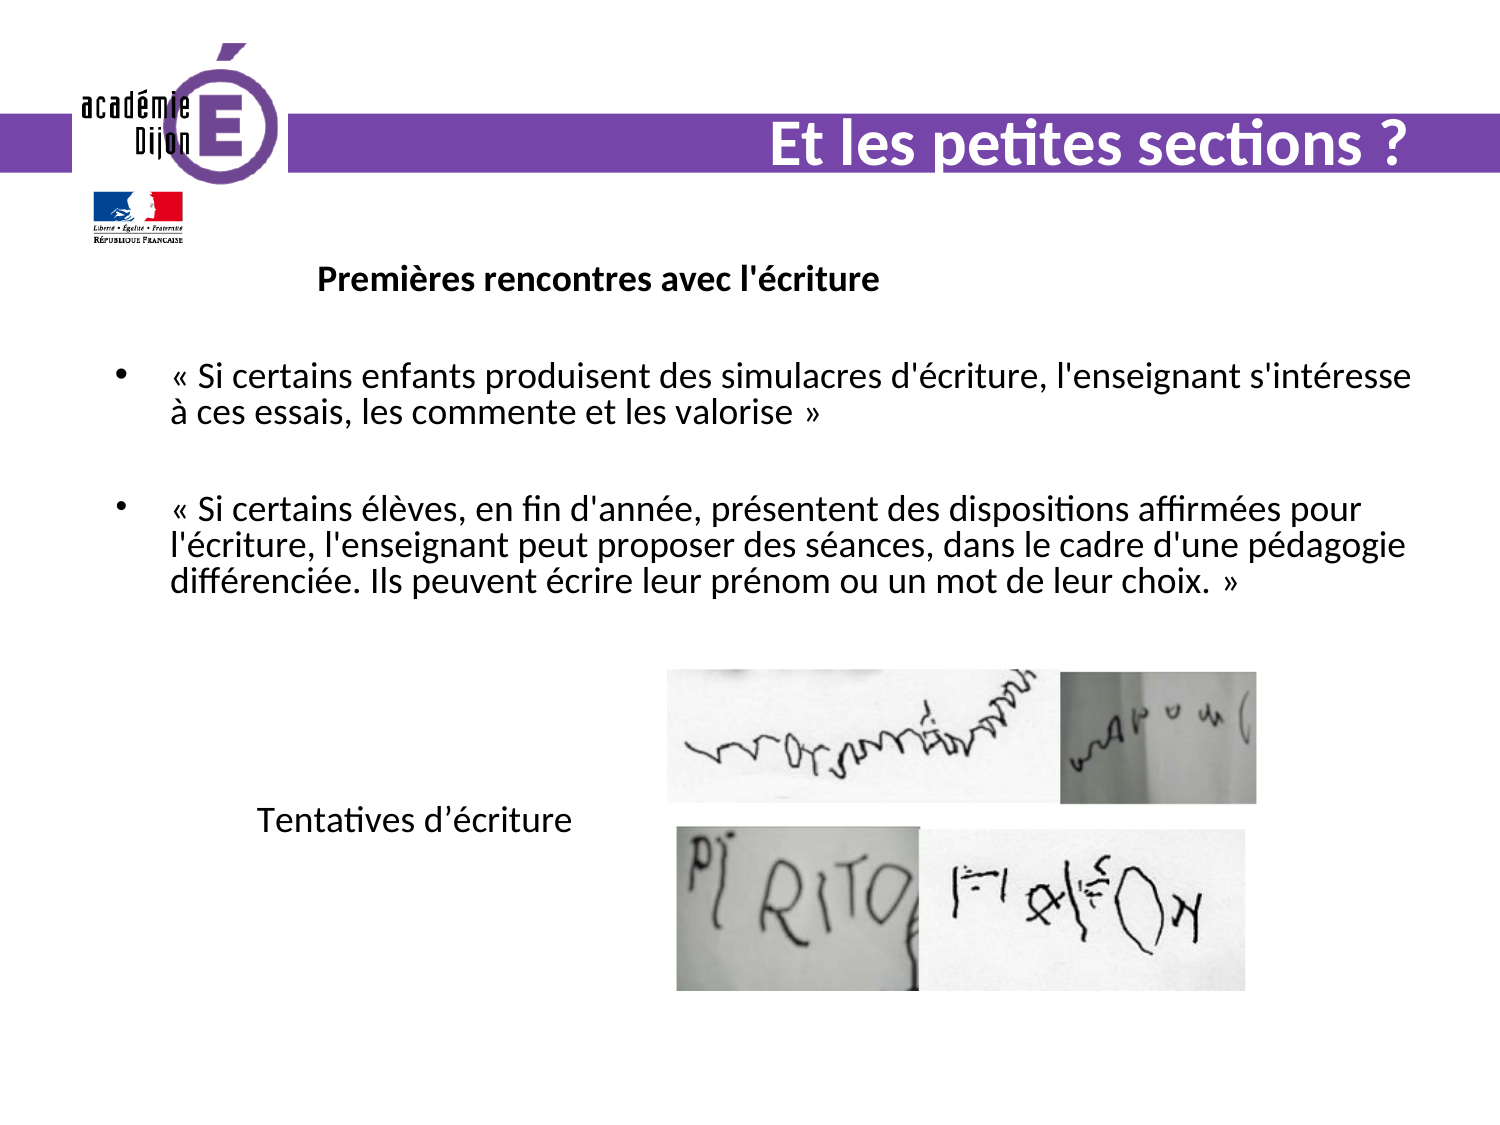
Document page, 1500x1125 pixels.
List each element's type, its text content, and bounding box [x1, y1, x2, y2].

picture [667, 668, 1258, 991]
text_box Premières rencontres avec l'écriture « Si certains enfants produisent des simulacres d'écriture, l'enseignant s'intéresse à ces essais, les commente et les valorise » « Si certains élèves, en fin d'année, présentent des dispositions affirmées pour l'écriture, l'enseignant peut proposer des séances, dans le cadre d'une pédagogie différenciée. Ils peuvent écrire leur prénom ou un mot de leur choix. » [100, 255, 1451, 998]
text_box Tentatives d’écriture [242, 786, 621, 848]
picture [82, 43, 278, 243]
text_box Et les petites sections ? [360, 45, 1426, 233]
